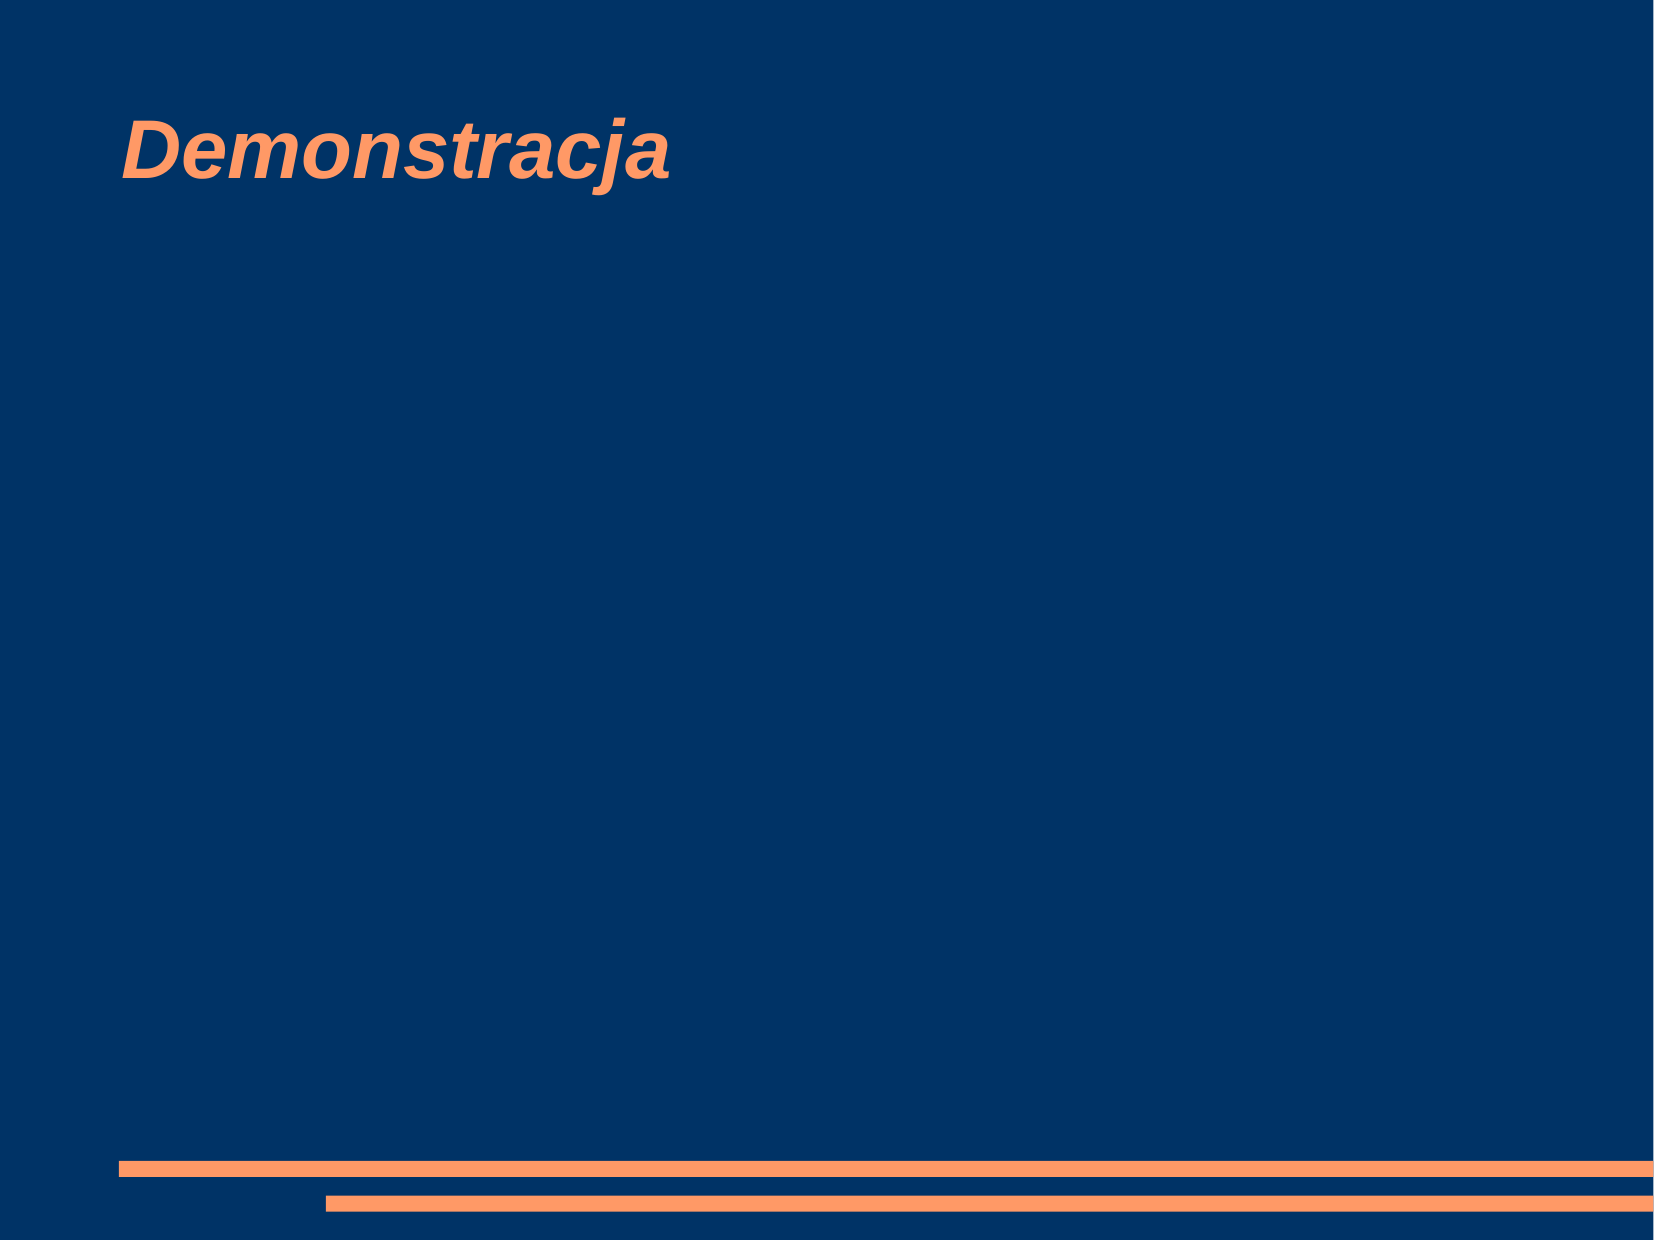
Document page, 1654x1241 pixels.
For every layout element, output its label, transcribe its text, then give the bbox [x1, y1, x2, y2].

title Demonstracja [121, 46, 1534, 254]
